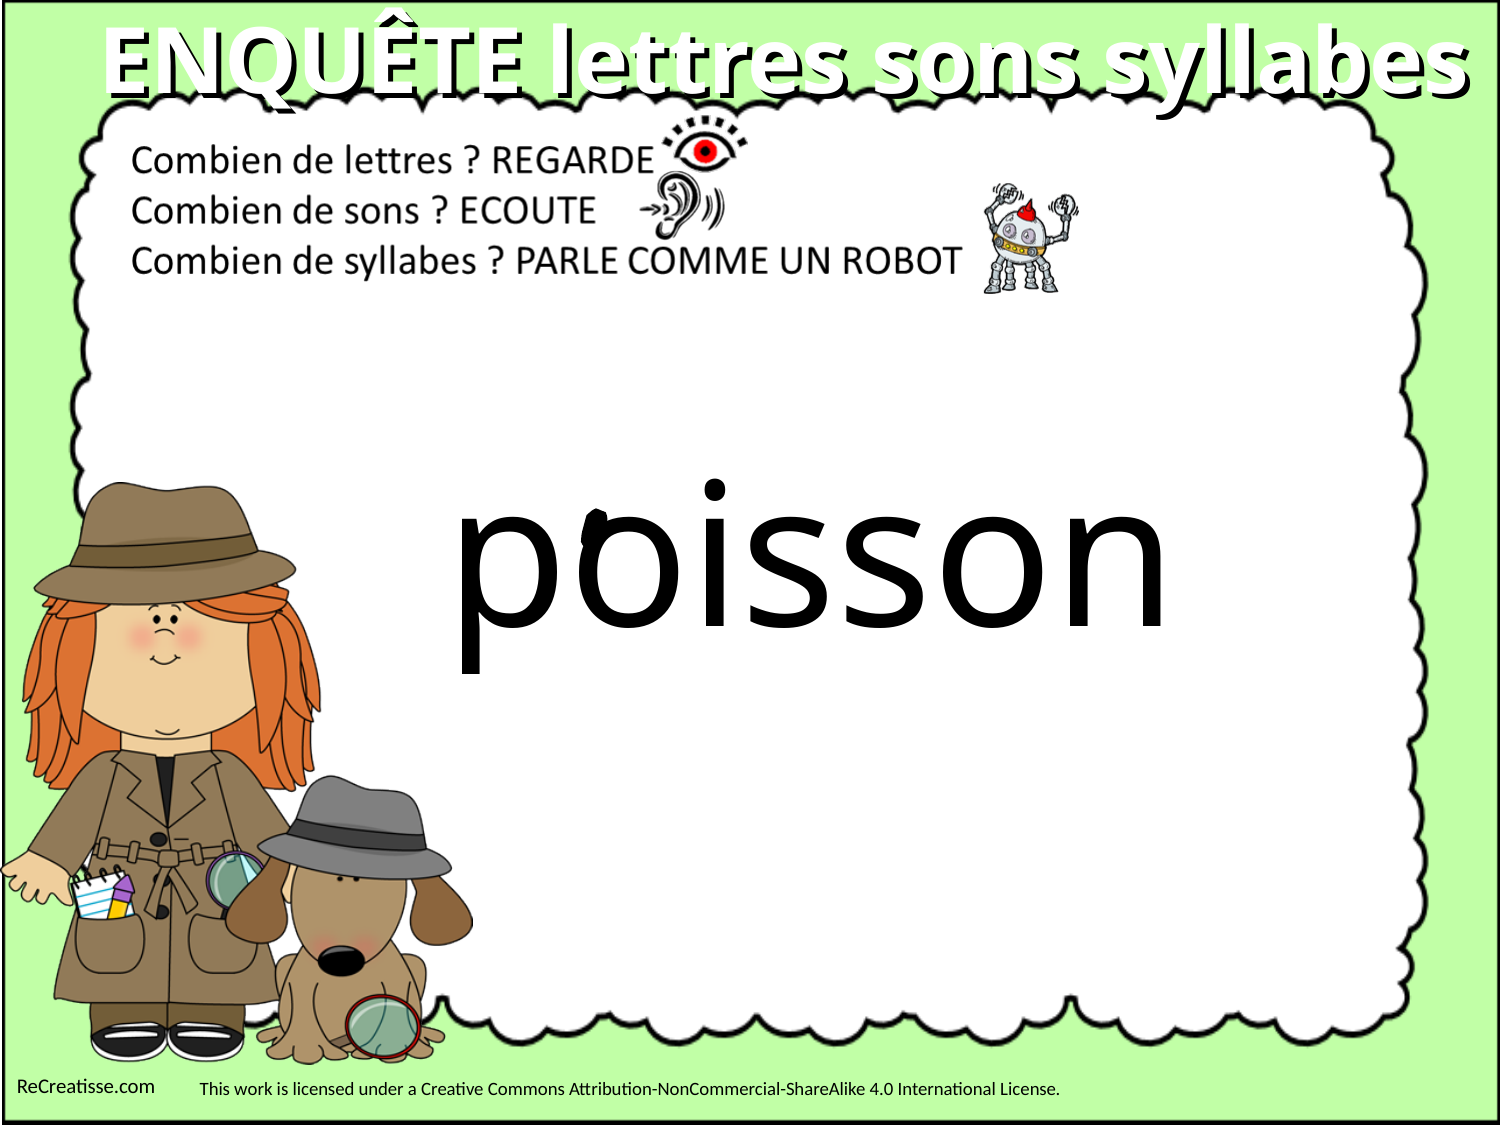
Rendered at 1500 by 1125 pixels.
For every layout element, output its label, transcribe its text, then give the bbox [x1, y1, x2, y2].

text_box ReCreatisse.com [2, 1065, 170, 1105]
text_box ENQUÊTE lettres sons syllabes [84, 0, 1486, 120]
text_box poisson [430, 419, 1192, 674]
text_box poisson [480, 532, 539, 613]
text_box This work is licensed under a Creative Commons Attribution-NonCommercial-ShareAlike 4.0 International License. [185, 1069, 1182, 1107]
picture [0, 0, 1500, 1125]
text_box [581, 509, 607, 547]
